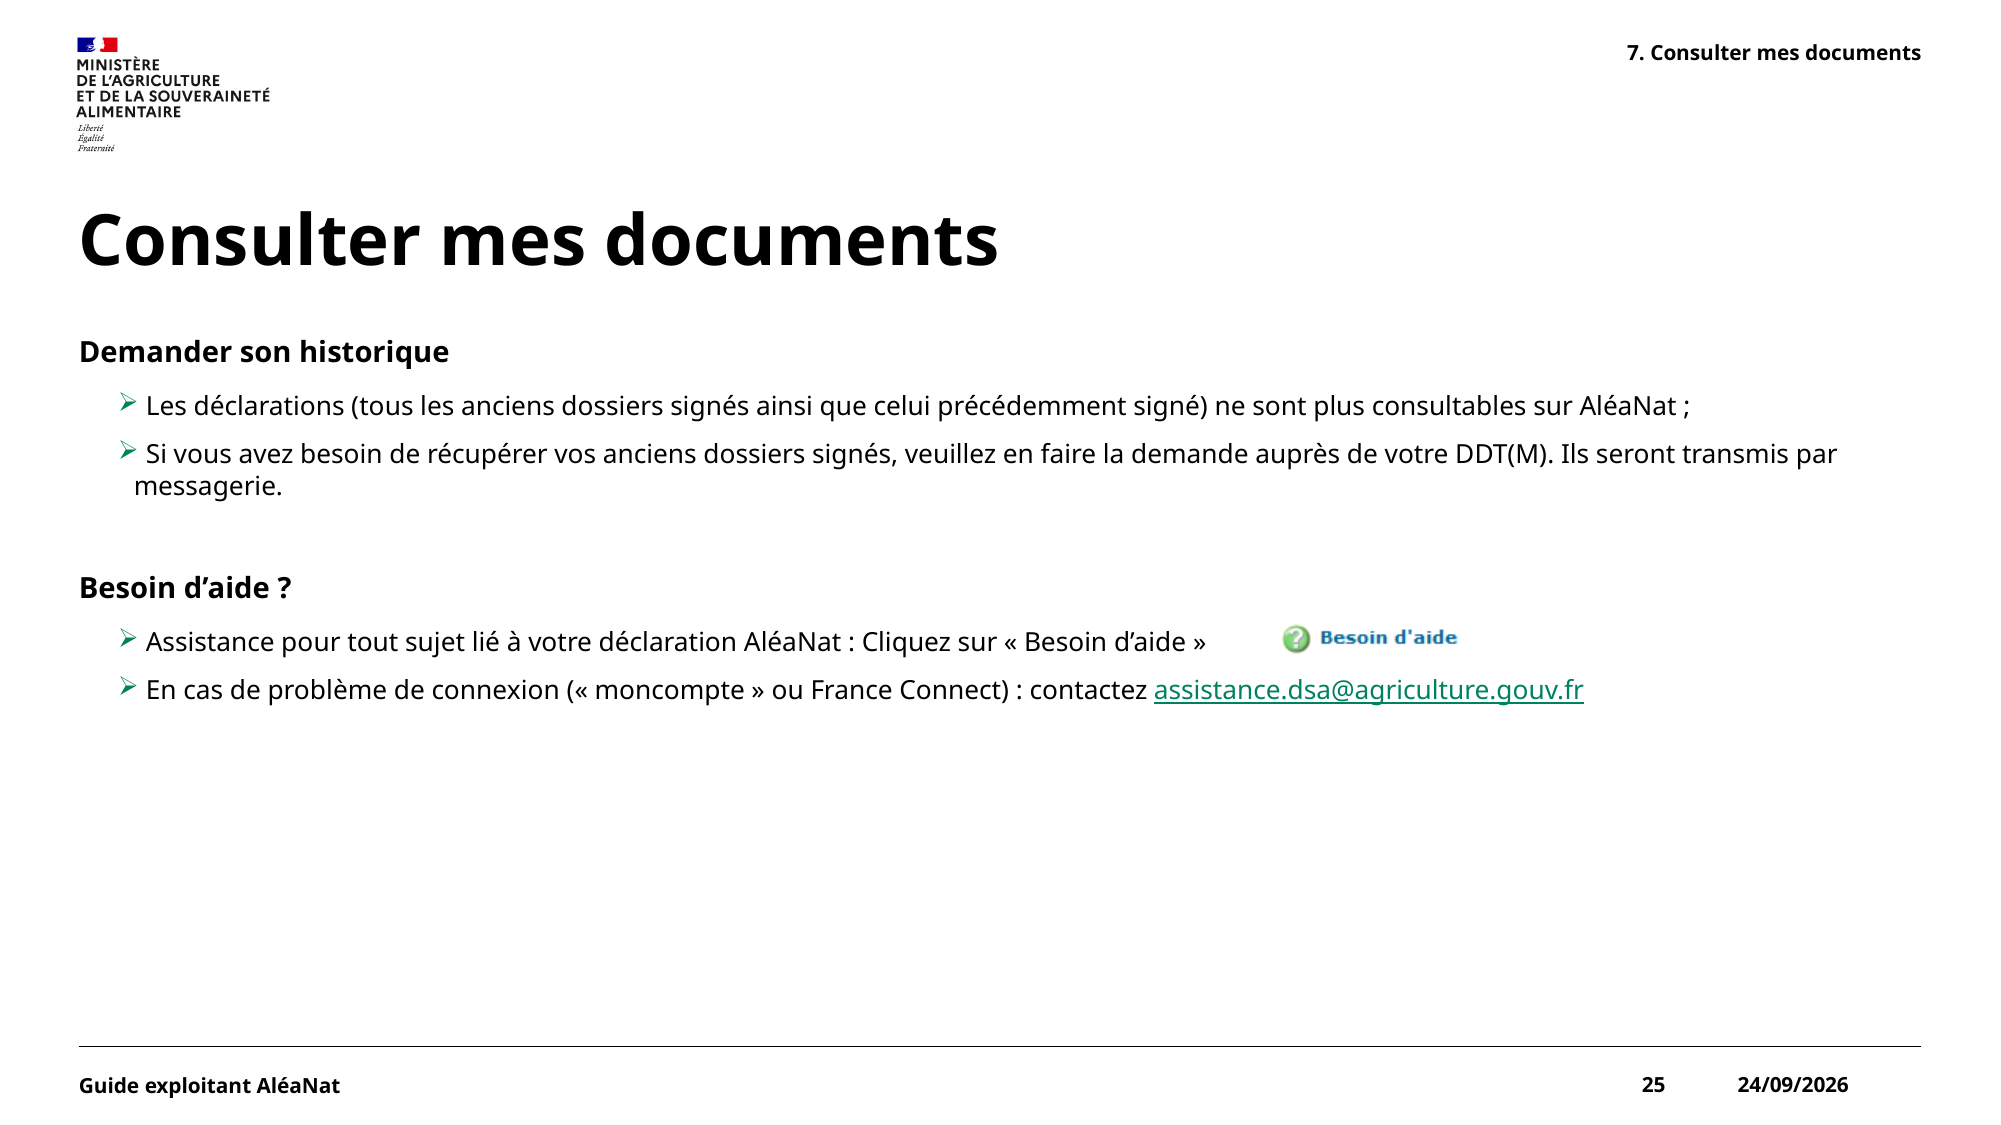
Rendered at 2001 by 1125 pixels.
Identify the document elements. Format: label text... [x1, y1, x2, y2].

title Consulter mes documents [78, 165, 1922, 321]
list 7. Consulter mes documents [724, 39, 1922, 119]
picture [1270, 622, 1470, 663]
picture [63, 23, 284, 165]
footer Guide exploitant AléaNat [78, 1046, 1371, 1125]
list Demander son historique Les déclarations (tous les anciens dossiers signés ainsi que celui précédemment signé) ne sont plus consultables sur AléaNat ; Si vous avez besoin de récupérer vos anciens dossiers signés, veuillez en faire la demande auprès de votre DDT(M). Ils seront transmis par messagerie. Besoin d’aide ? Assistance pour tout sujet lié à votre déclaration AléaNat : Cliquez sur « Besoin d’aide » En cas de problème de connexion (« moncompte » ou France Connect) : contactez assistance.dsa@agriculture.gouv.fr [78, 333, 1922, 1034]
